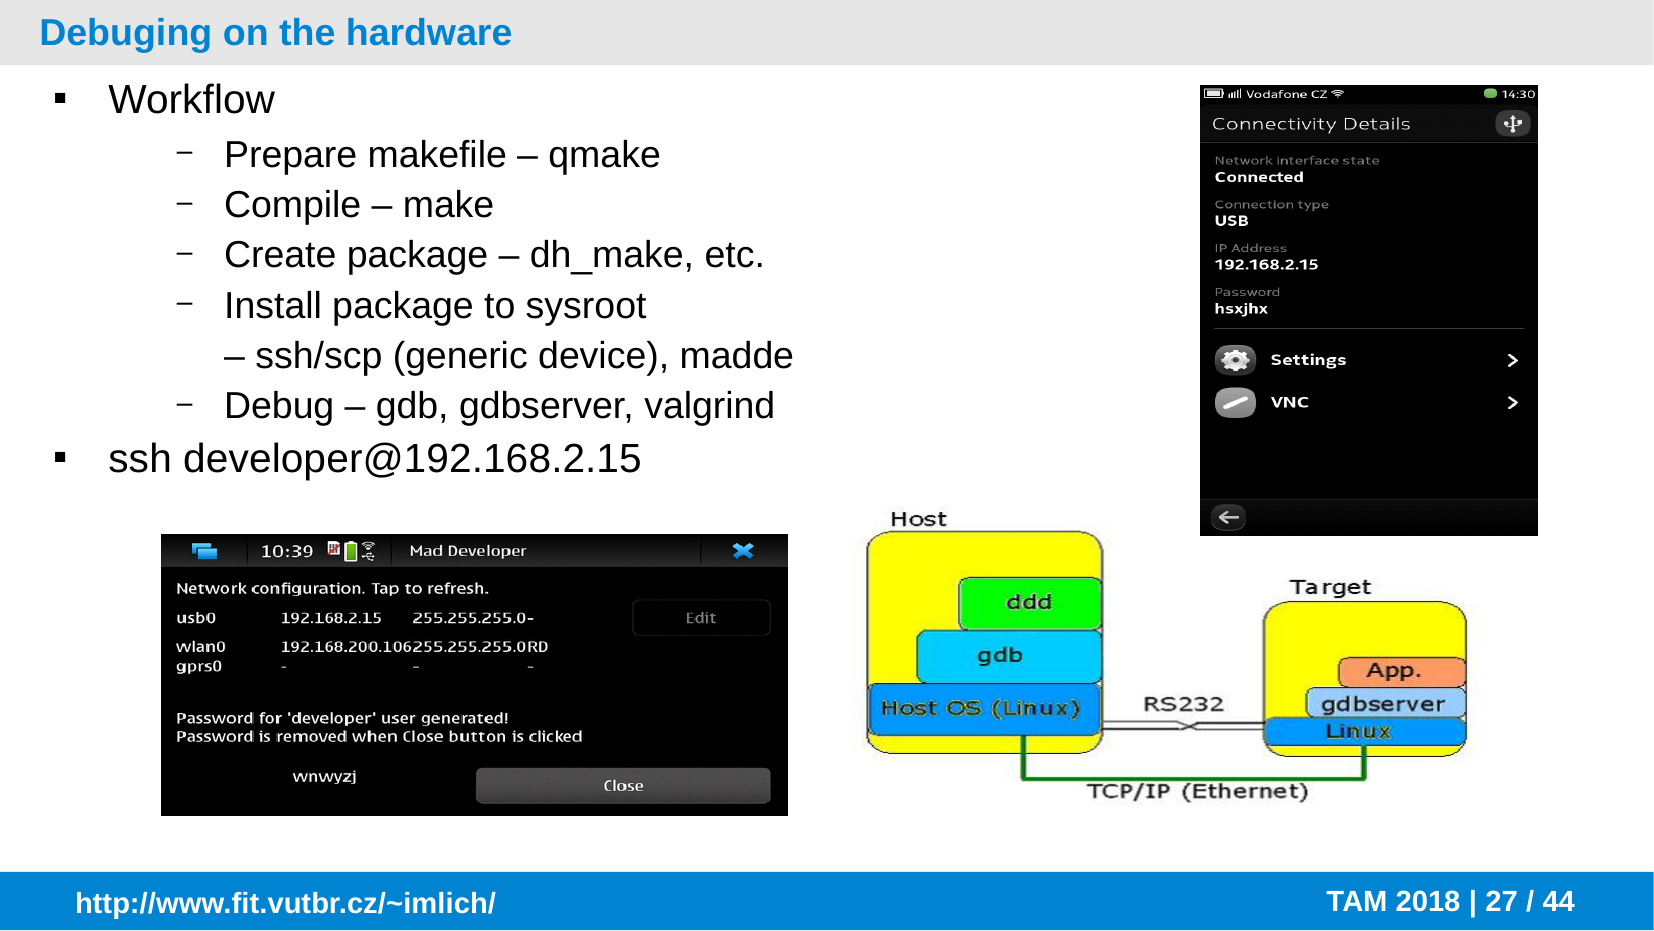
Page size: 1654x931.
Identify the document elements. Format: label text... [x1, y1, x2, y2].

list Workflow Prepare makefile – qmake Compile – make Create package – dh_make, etc. Install package to sysroot – ssh/scp (generic device), madde Debug – gdb, gdbserver, valgrind ssh developer@192.168.2.15 [37, 76, 1613, 844]
title Debuging on the hardware [39, 4, 1615, 61]
picture [161, 85, 1598, 844]
